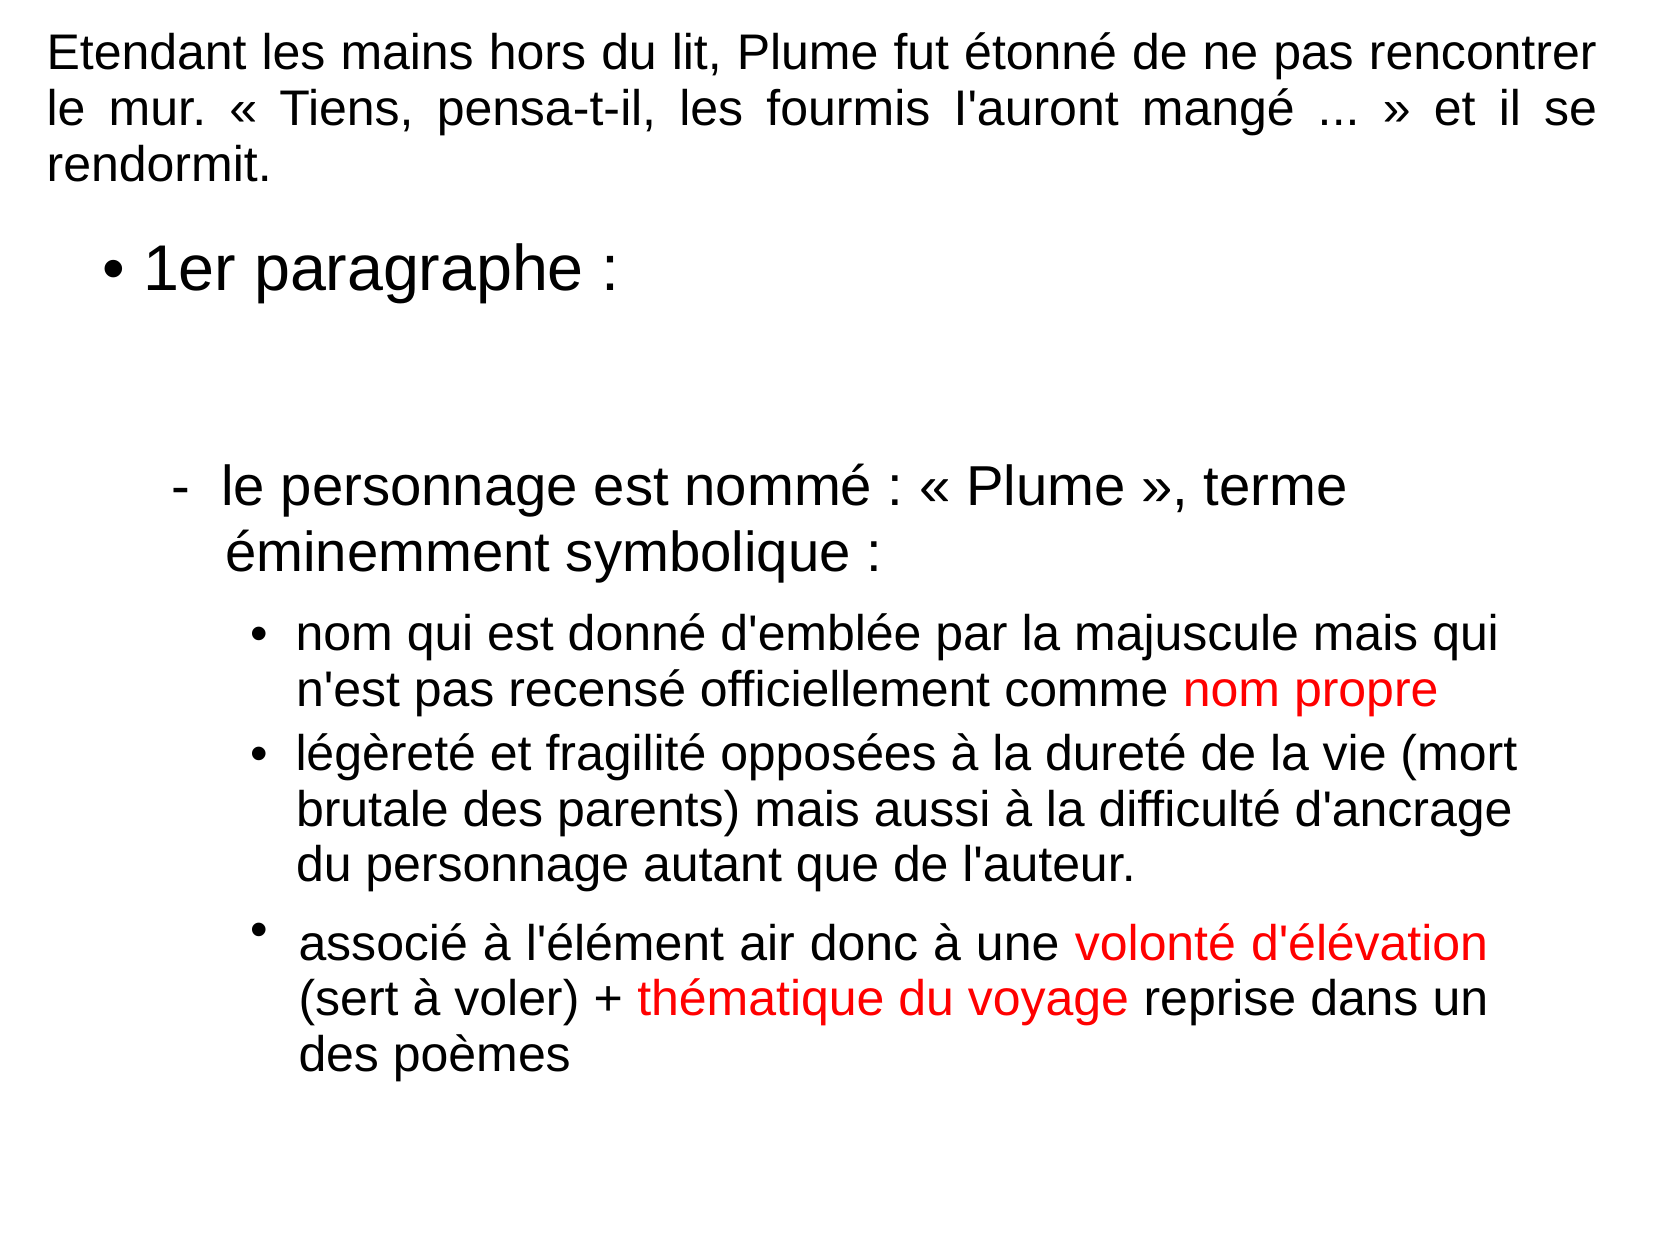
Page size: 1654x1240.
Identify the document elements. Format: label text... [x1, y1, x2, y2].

text_box associé à l'élément air donc à une volonté d'élévation (sert à voler) + thématique du voyage reprise dans un des poèmes [299, 915, 1488, 1028]
text_box Etendant les mains hors du lit, Plume fut étonné de ne pas rencontrer le mur. « Tiens, pensa-t-il, les fourmis I'auront mangé ... » et il se rendormit. • 1er paragraphe : [47, 25, 1605, 313]
text_box - le personnage est nommé : « Plume », terme éminemment symbolique : [168, 452, 1393, 577]
text_box • nom qui est donné d'emblée par la majuscule mais qui n'est pas recensé officiellement comme nom propre • légèreté et fragilité opposées à la dureté de la vie (mort brutale des parents) mais aussi à la difficulté d'ancrage du personnage autant que de l'auteur. • [247, 603, 1519, 897]
